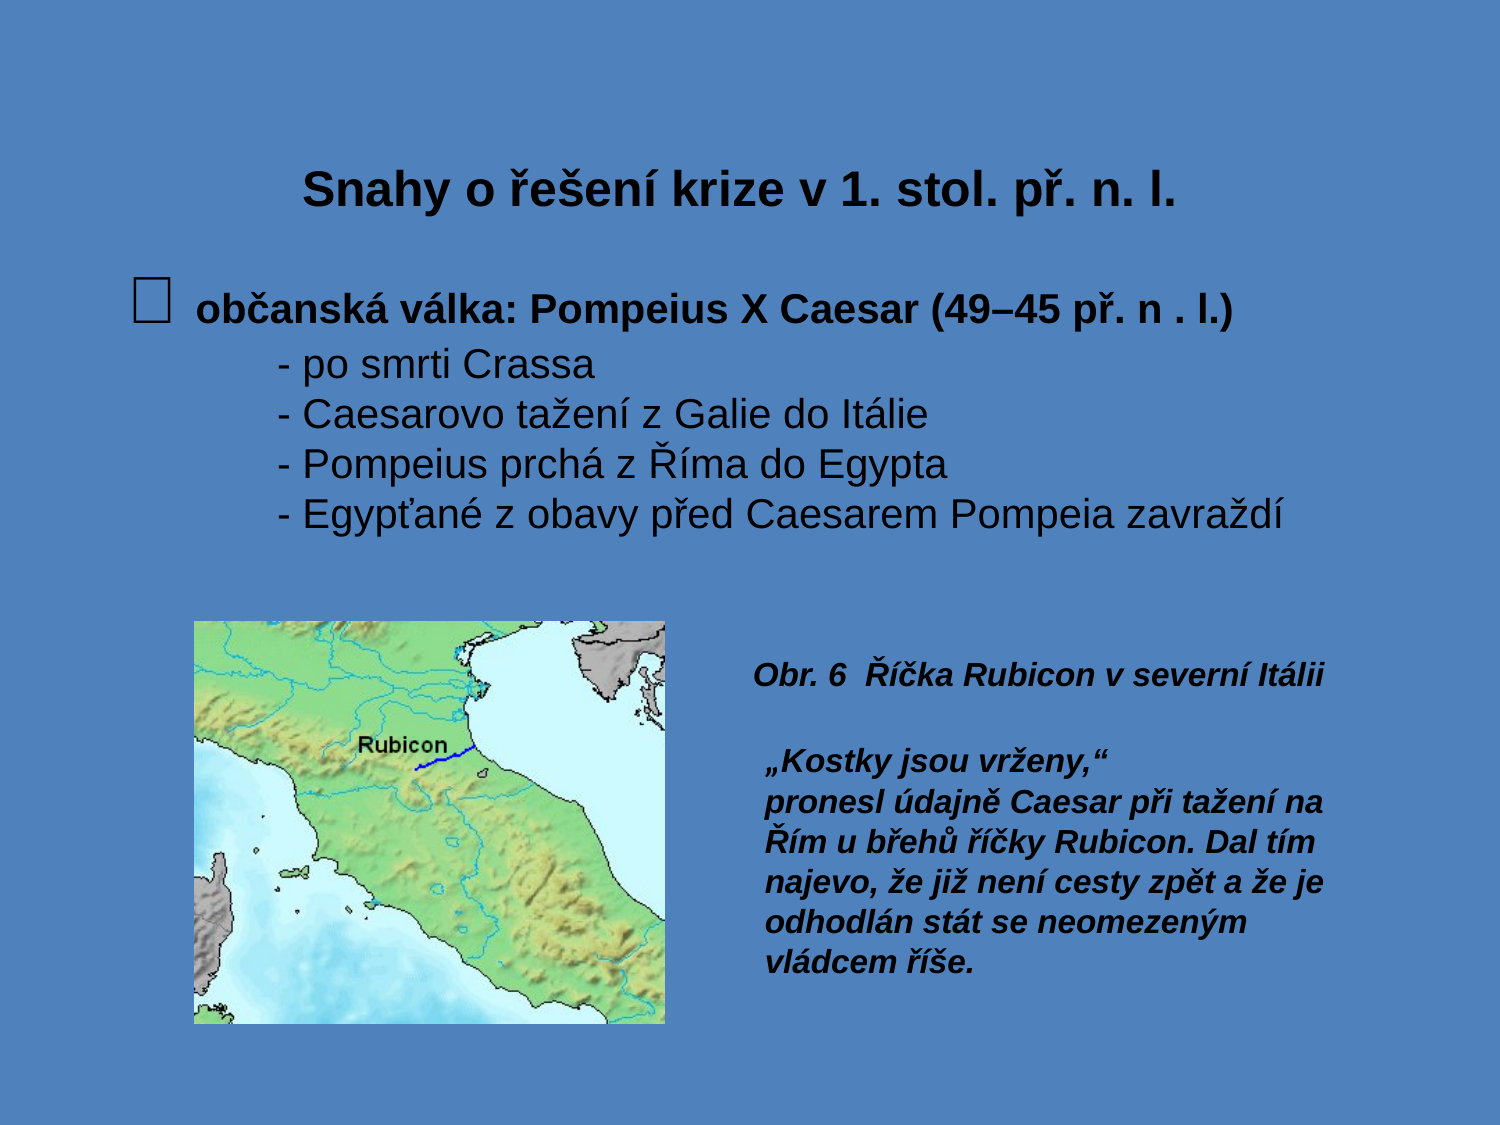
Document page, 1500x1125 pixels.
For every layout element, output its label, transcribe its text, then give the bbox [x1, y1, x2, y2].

text_box Obr. 6 Říčka Rubicon v severní Itálii [738, 645, 1388, 701]
picture [194, 621, 665, 1024]
text_box „Kostky jsou vrženy,“ pronesl údajně Caesar při tažení na Řím u břehů říčky Rubicon. Dal tím najevo, že již není cesty zpět a že je odhodlán stát se neomezeným vládcem říše. [750, 727, 1400, 988]
text_box Snahy o řešení krize v 1. stol. př. n. l.  občanská válka: Pompeius X Caesar (49–45 př. n . l.) - po smrti Crassa - Caesarovo tažení z Galie do Itálie - Pompeius prchá z Říma do Egypta - Egypťané z obavy před Caesarem Pompeia zavraždí [112, 148, 1388, 545]
